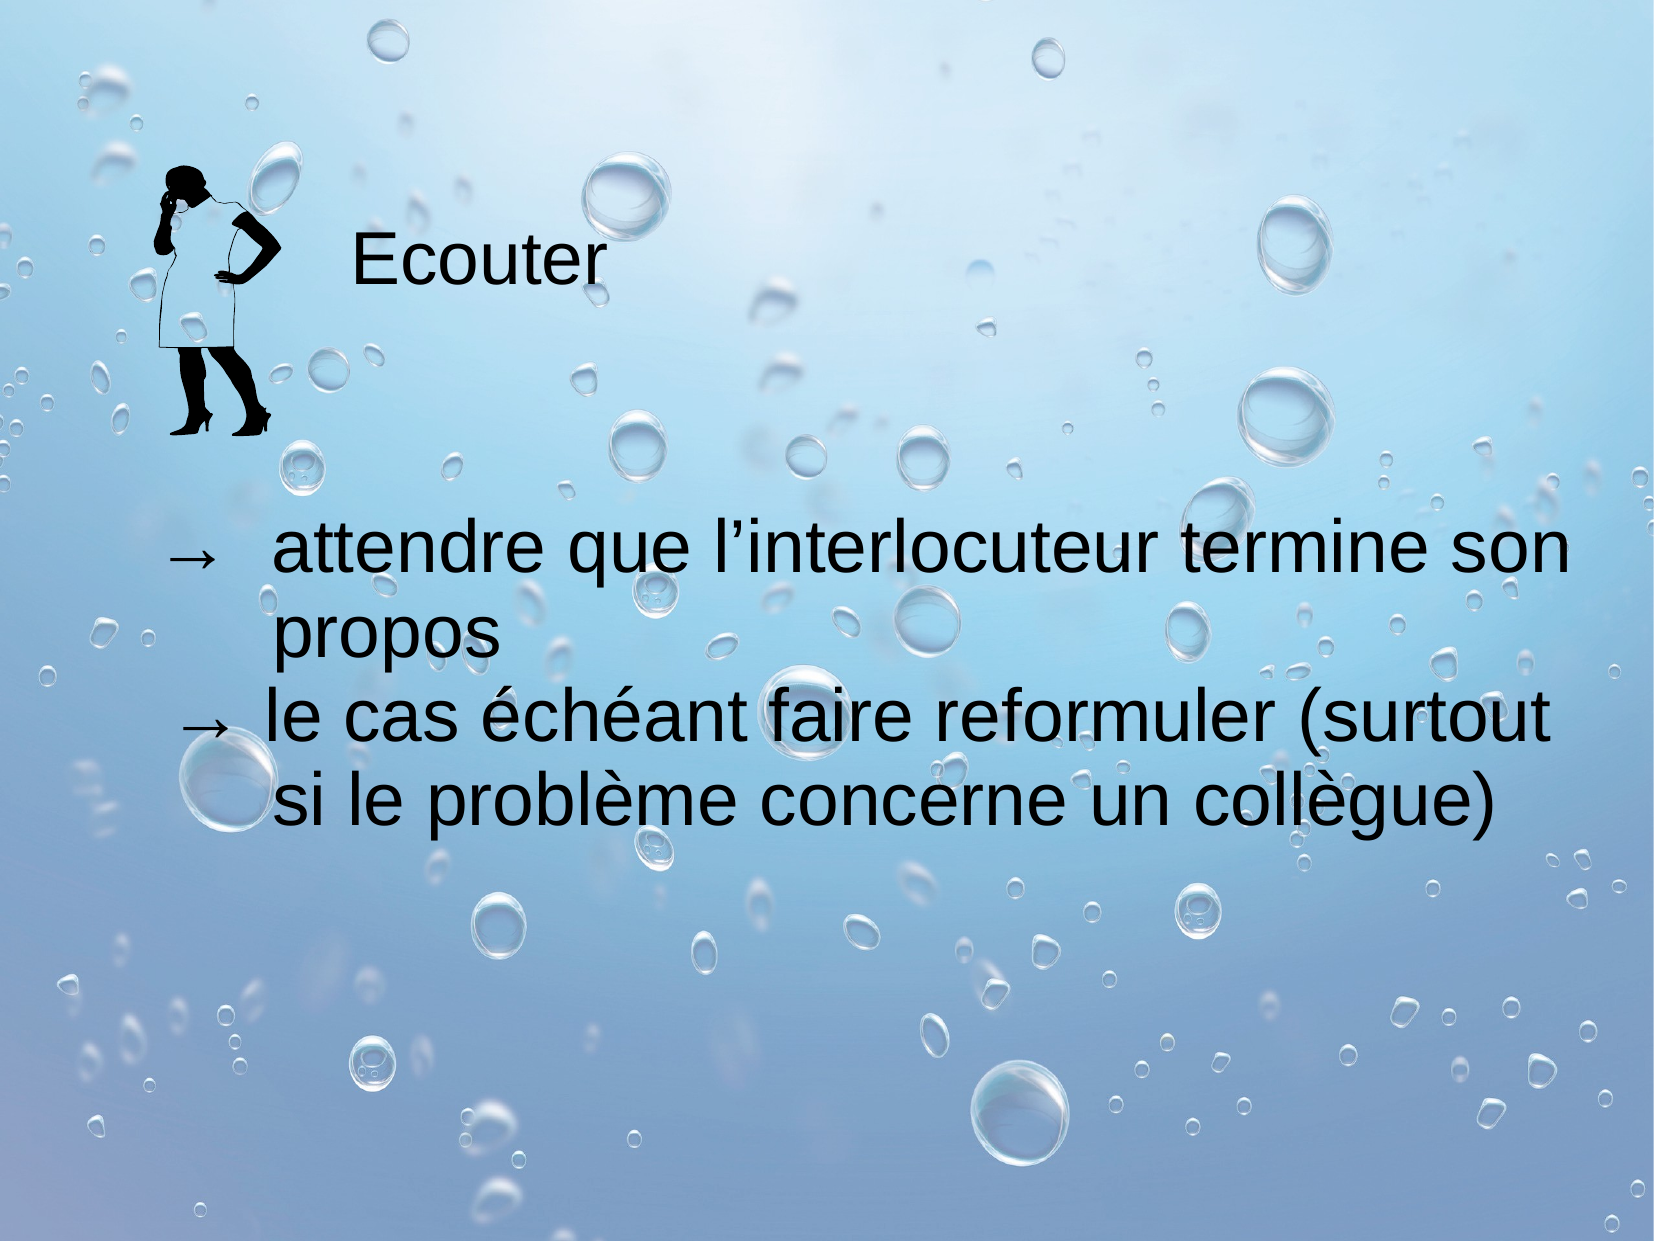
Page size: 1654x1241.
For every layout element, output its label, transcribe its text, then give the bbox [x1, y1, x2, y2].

title Ecouter → attendre que l’interlocuteur termine son propos → le cas échéant faire reformuler (surtout si le problème concerne un collègue) [106, 0, 1595, 1037]
picture [153, 165, 282, 437]
subtitle [70, 202, 1559, 922]
picture [0, 0, 1654, 1241]
